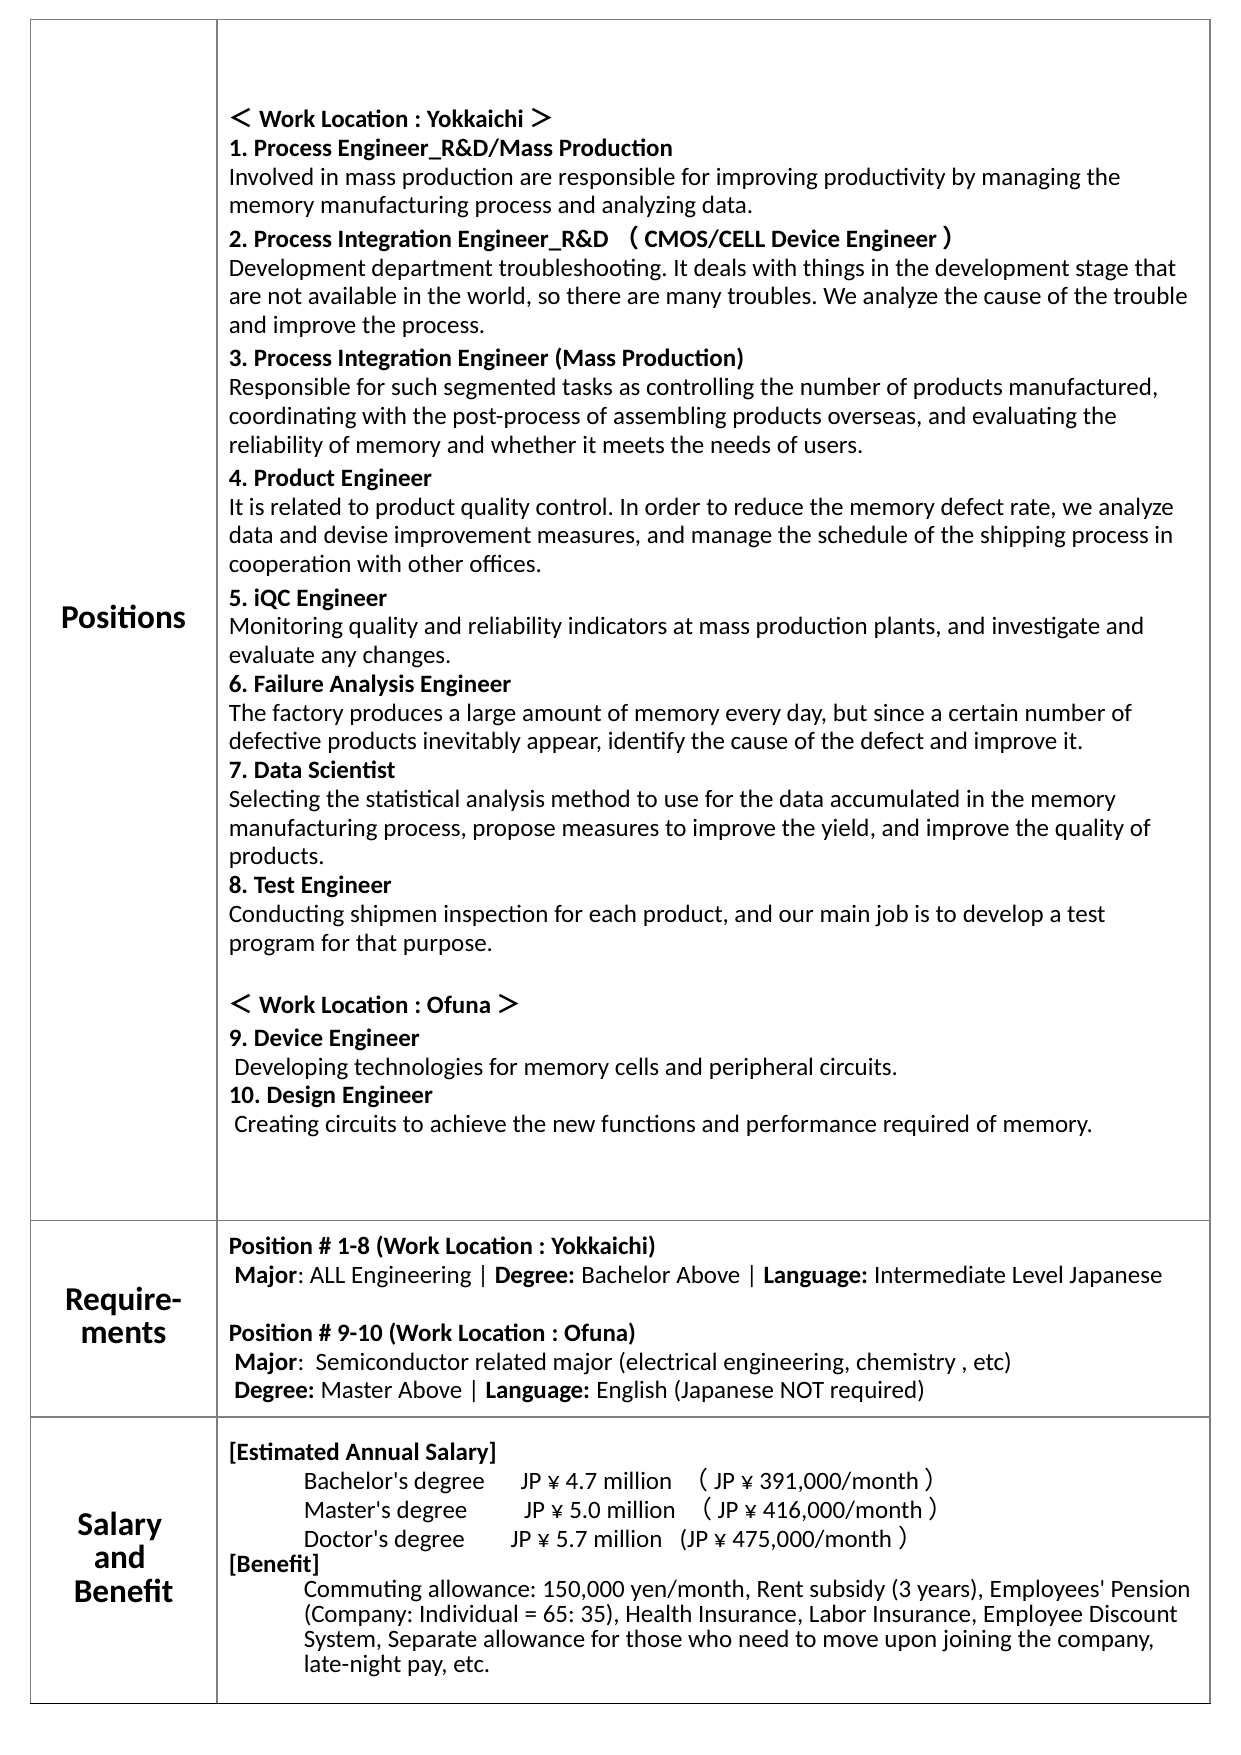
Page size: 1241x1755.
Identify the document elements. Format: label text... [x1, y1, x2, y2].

table_cell Require- ments [31, 1221, 216, 1416]
table_header Positions [31, 20, 216, 1220]
table_cell Position # 1-8 (Work Location : Yokkaichi) Major: ALL Engineering | Degree: Bachelor Above | Language: Intermediate Level Japanese Position # 9-10 (Work Location : Ofuna) Major: Semiconductor related major (electrical engineering, chemistry , etc) Degree: Master Above | Language: English (Japanese NOT required) [218, 1221, 1209, 1416]
table_cell Salary and Benefit [31, 1418, 216, 1703]
table_cell [Estimated Annual Salary] Bachelor's degree JP ¥ 4.7 million （JP ¥ 391,000/month） Master's degree JP ¥ 5.0 million （JP ¥ 416,000/month） Doctor's degree JP ¥ 5.7 million (JP ¥ 475,000/month） [Benefit] Commuting allowance: 150,000 yen/month, Rent subsidy (3 years), Employees' Pension (Company: Individual = 65: 35), Health Insurance, Labor Insurance, Employee Discount System, Separate allowance for those who need to move upon joining the company, late-night pay, etc. [218, 1418, 1209, 1703]
table_header ＜Work Location : Yokkaichi＞ 1. Process Engineer_R&D/Mass Production Involved in mass production are responsible for improving productivity by managing the memory manufacturing process and analyzing data. 2. Process Integration Engineer_R&D（CMOS/CELL Device Engineer） Development department troubleshooting. It deals with things in the development stage that are not available in the world, so there are many troubles. We analyze the cause of the trouble and improve the process. 3. Process Integration Engineer (Mass Production) Responsible for such segmented tasks as controlling the number of products manufactured, coordinating with the post-process of assembling products overseas, and evaluating the reliability of memory and whether it meets the needs of users. 4. Product Engineer It is related to product quality control. In order to reduce the memory defect rate, we analyze data and devise improvement measures, and manage the schedule of the shipping process in cooperation with other offices. 5. iQC Engineer Monitoring quality and reliability indicators at mass production plants, and investigate and evaluate any changes. 6. Failure Analysis Engineer The factory produces a large amount of memory every day, but since a certain number of defective products inevitably appear, identify the cause of the defect and improve it. 7. Data Scientist Selecting the statistical analysis method to use for the data accumulated in the memory manufacturing process, propose measures to improve the yield, and improve the quality of products. 8. Test Engineer Conducting shipmen inspection for each product, and our main job is to develop a test program for that purpose. ＜Work Location : Ofuna＞ 9. Device Engineer Developing technologies for memory cells and peripheral circuits. 10. Design Engineer Creating circuits to achieve the new functions and performance required of memory. [218, 20, 1209, 1220]
